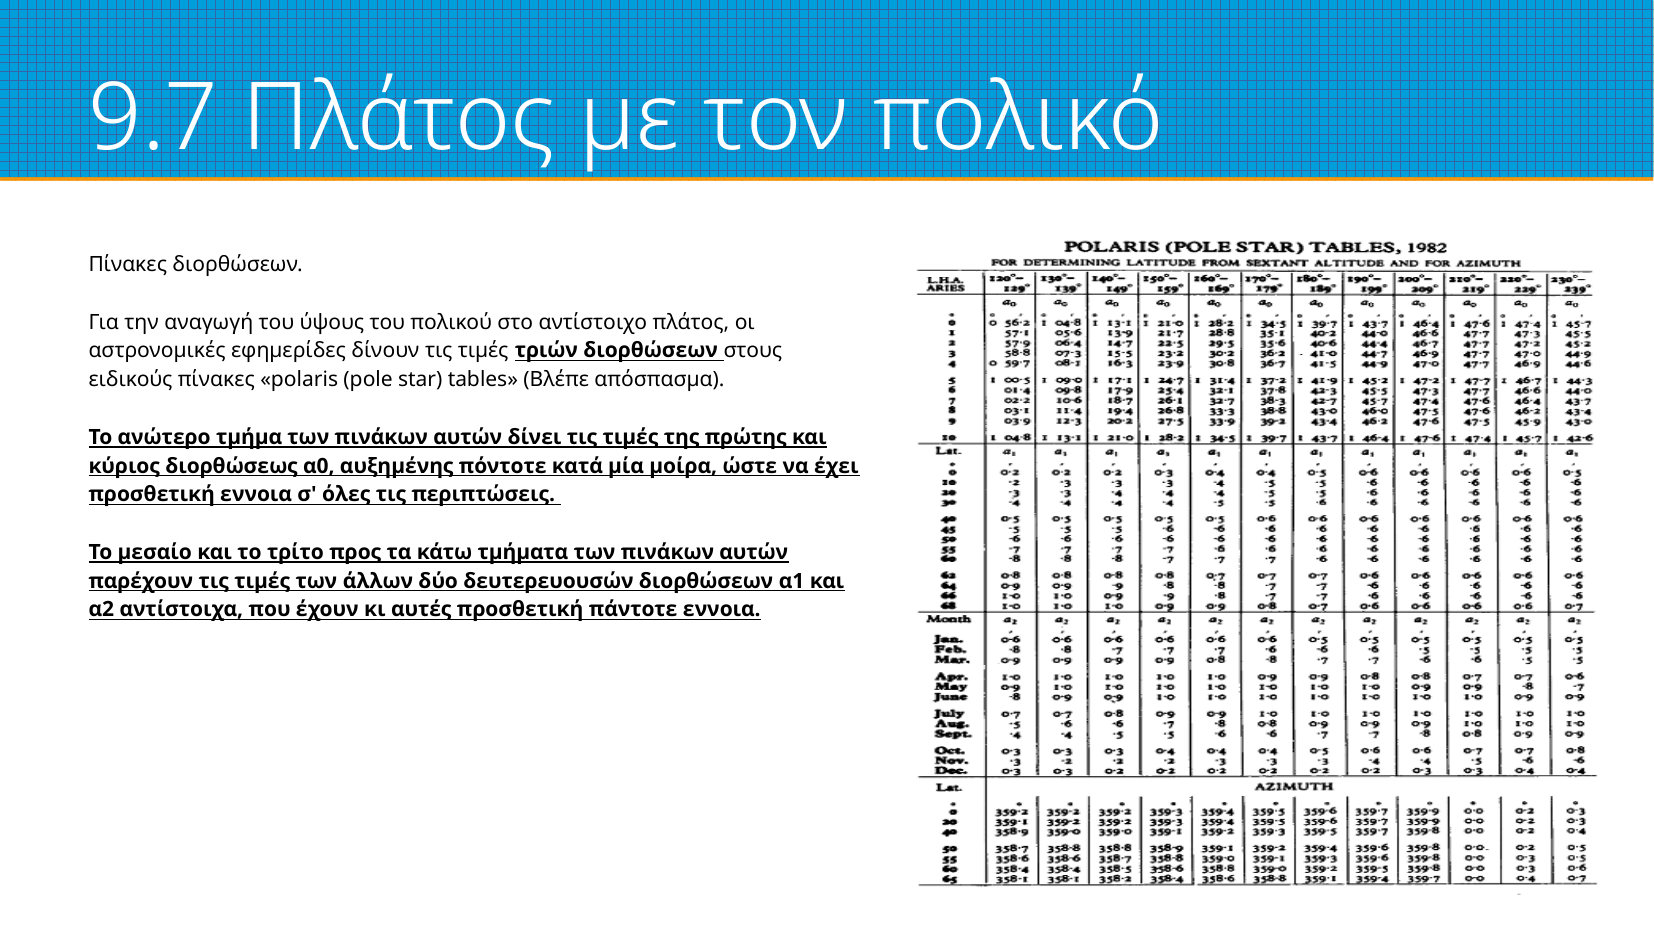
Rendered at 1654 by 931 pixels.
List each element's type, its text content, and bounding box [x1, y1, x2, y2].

list Πίνακες διορθώσεων. Για την αναγωγή του ύψους του πολικού στο αντίστοιχο πλάτος, οι αστρονοµικές εφημερίδες δίνουν τις τιµές τριών διορθώσεων στους ειδικούς πίνακες «polaris (pole star) tables» (Βλέπε απόσπασµα). Το ανώτερο τμήμα των πινάκων αυτών δίνει τις τιμές της πρώτης και κύριος διορθώσεως α0, αυξηµένης πόντοτε κατά µία μοίρα, ώστε να έχει προσθετική εννοια σ' όλες τις περιπτώσεις. Το µεσαίο και το τρίτο προς τα κάτω τμήµατα των πινάκων αυτών παρέχουν τις τιμές των άλλων δύο δευτερευουσών διορθώσεων α1 και α2 αντίστοιχα, που έχουν κι αυτές προσθετική πάντοτε εννοια. [88, 249, 863, 826]
picture [900, 224, 1613, 901]
title 9.7 Πλάτος με τον πολικό [88, 14, 1565, 178]
